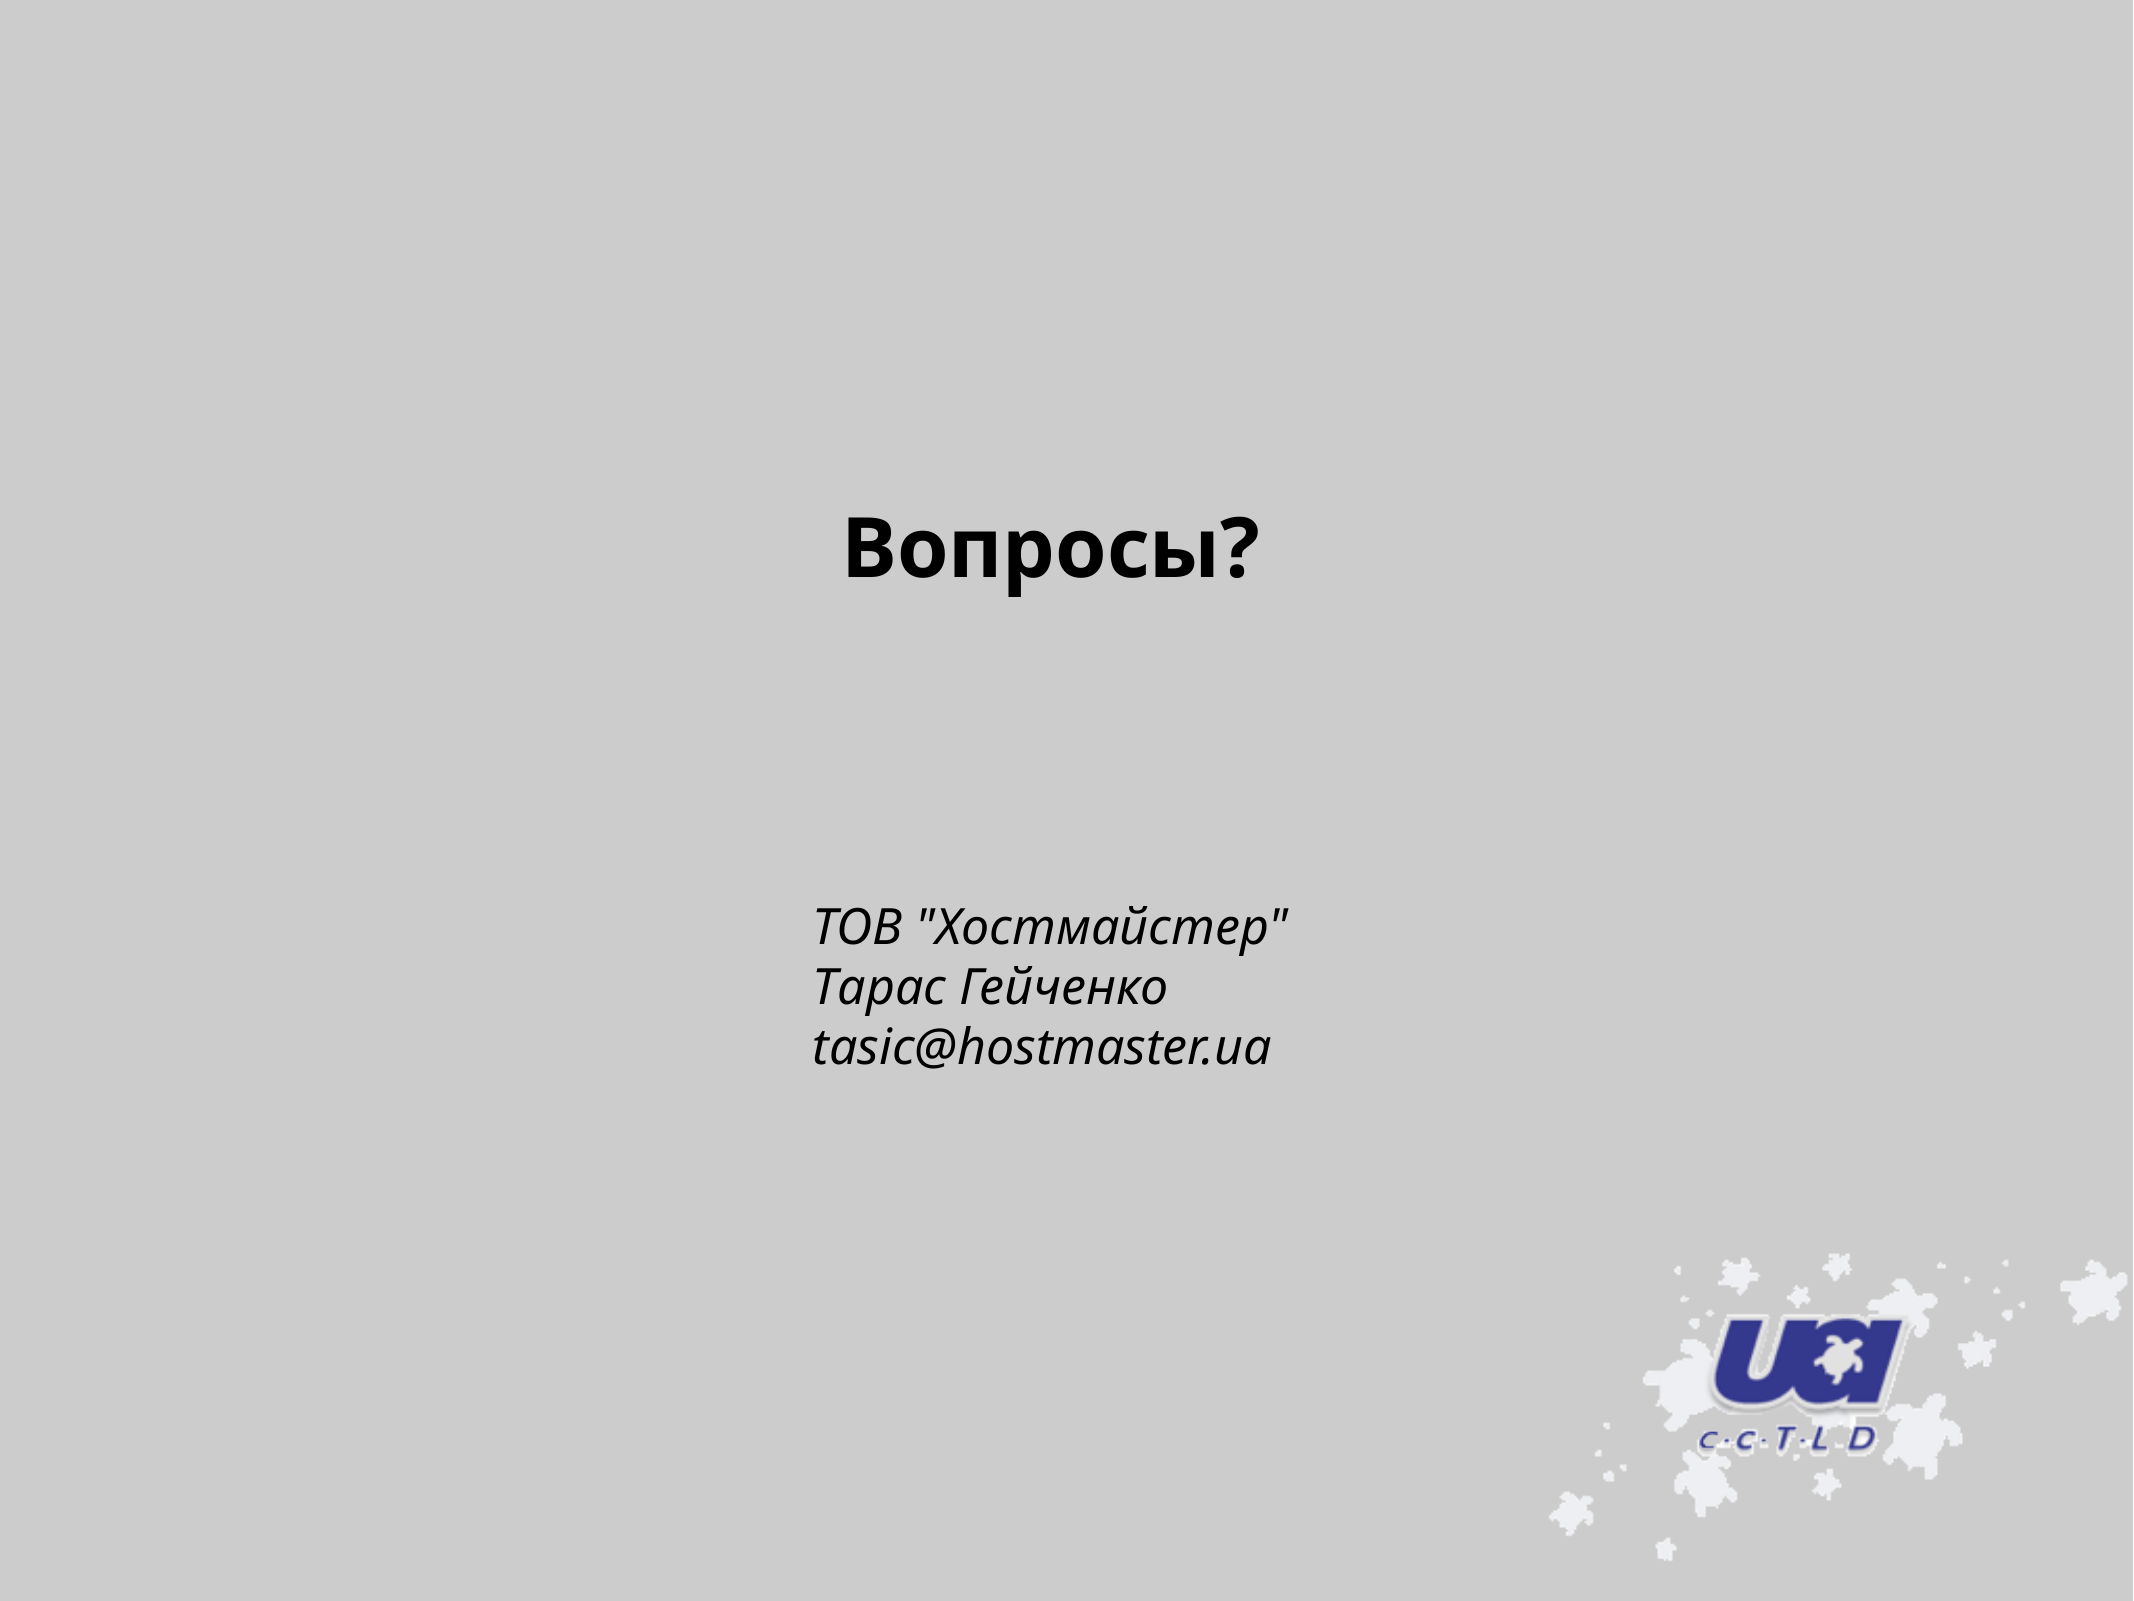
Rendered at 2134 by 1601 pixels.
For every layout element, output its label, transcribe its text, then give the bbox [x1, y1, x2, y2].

picture [1508, 1200, 2133, 1601]
text_box Вопросы? ТОВ "Хостмайстер" Тарас Гейченко tasic@hostmaster.ua [804, 486, 1297, 1083]
